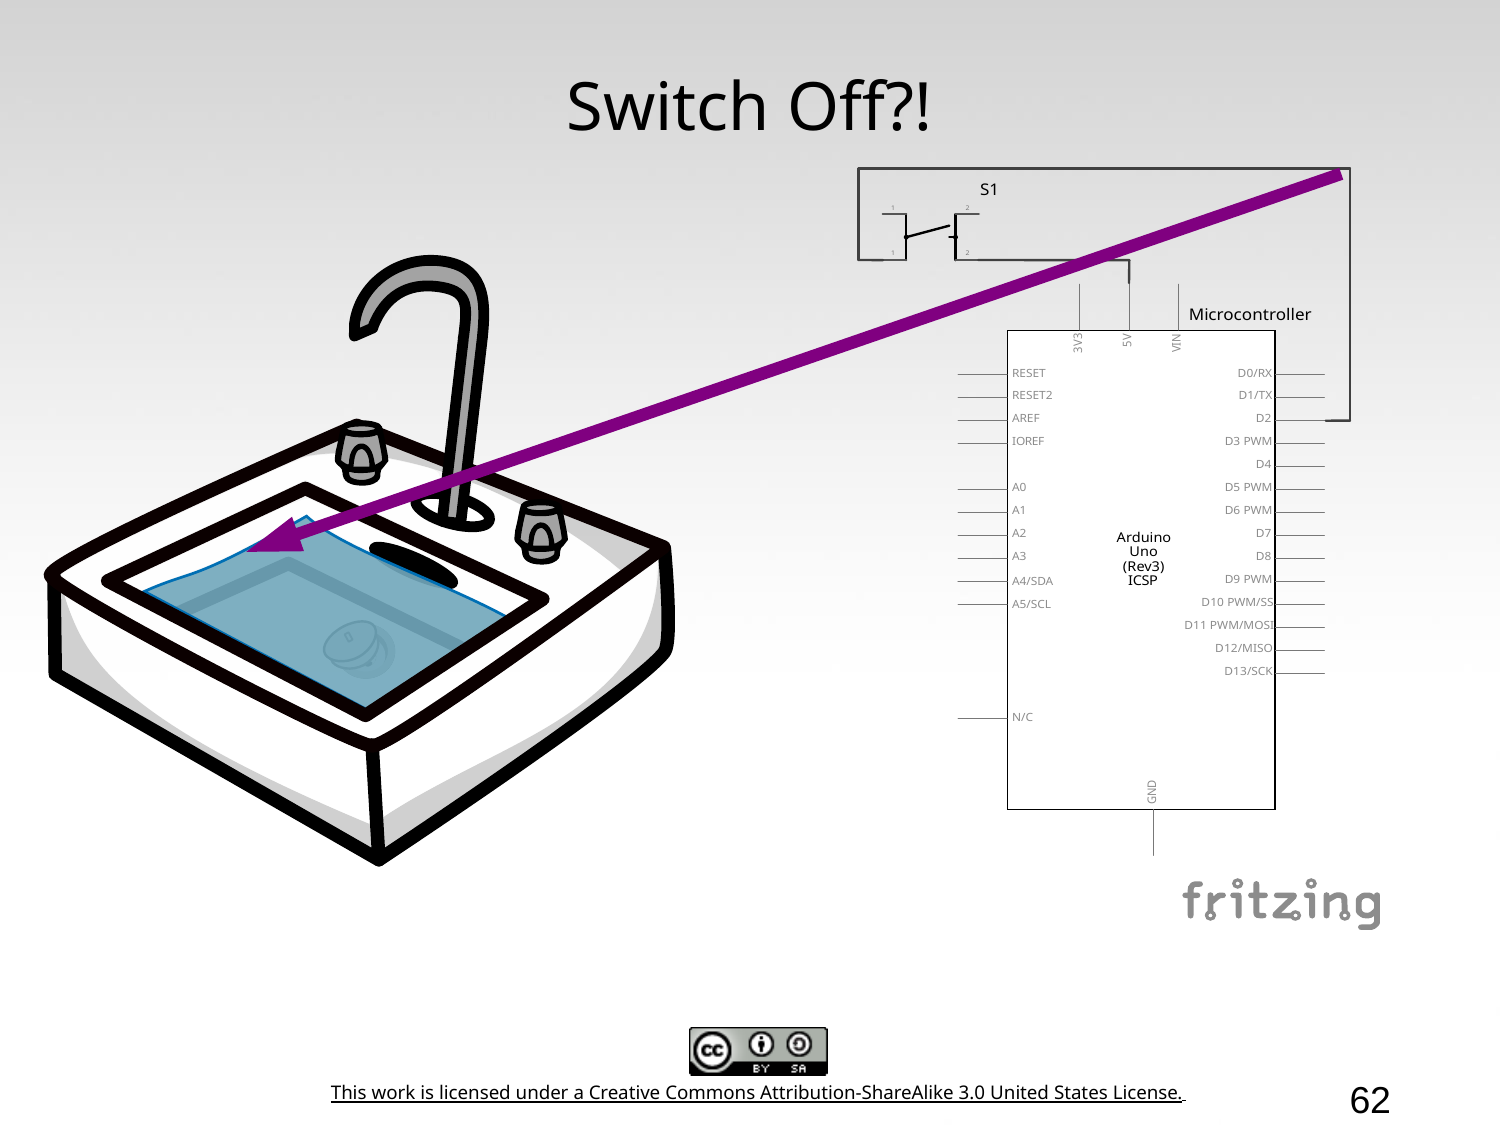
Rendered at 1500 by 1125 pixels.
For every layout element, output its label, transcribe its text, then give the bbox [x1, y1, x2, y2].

picture [0, 0, 1500, 1125]
title Switch Off?! [112, 49, 1388, 238]
